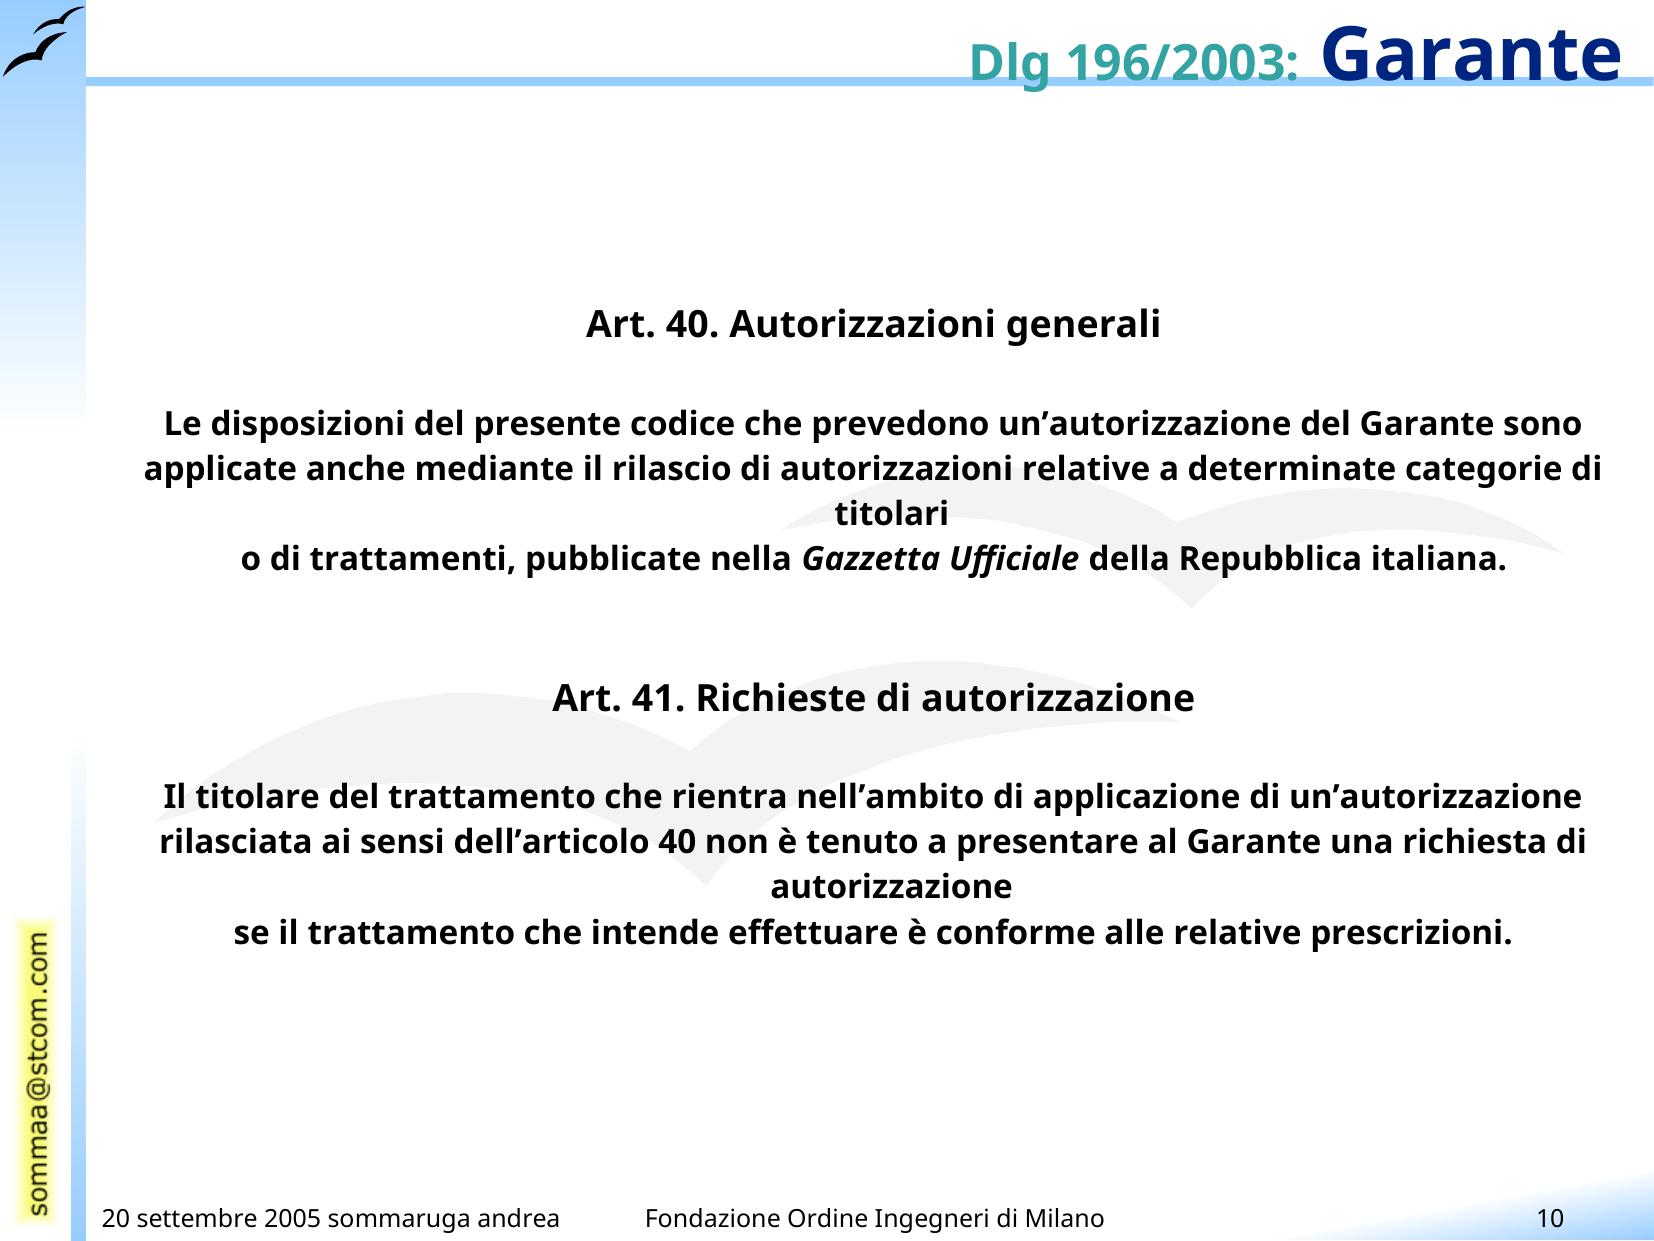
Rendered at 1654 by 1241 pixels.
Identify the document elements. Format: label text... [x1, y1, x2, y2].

picture [12, 915, 60, 1228]
title Dlg 196/2003: Garante [85, 0, 1654, 104]
subtitle Art. 40. Autorizzazioni generali Le disposizioni del presente codice che prevedono un’autorizzazione del Garante sono applicate anche mediante il rilascio di autorizzazioni relative a determinate categorie di titolari o di trattamenti, pubblicate nella Gazzetta Ufficiale della Repubblica italiana. Art. 41. Richieste di autorizzazione Il titolare del trattamento che rientra nell’ambito di applicazione di un’autorizzazione rilasciata ai sensi dell’articolo 40 non è tenuto a presentare al Garante una richiesta di autorizzazione se il trattamento che intende effettuare è conforme alle relative prescrizioni. [85, 134, 1628, 1163]
